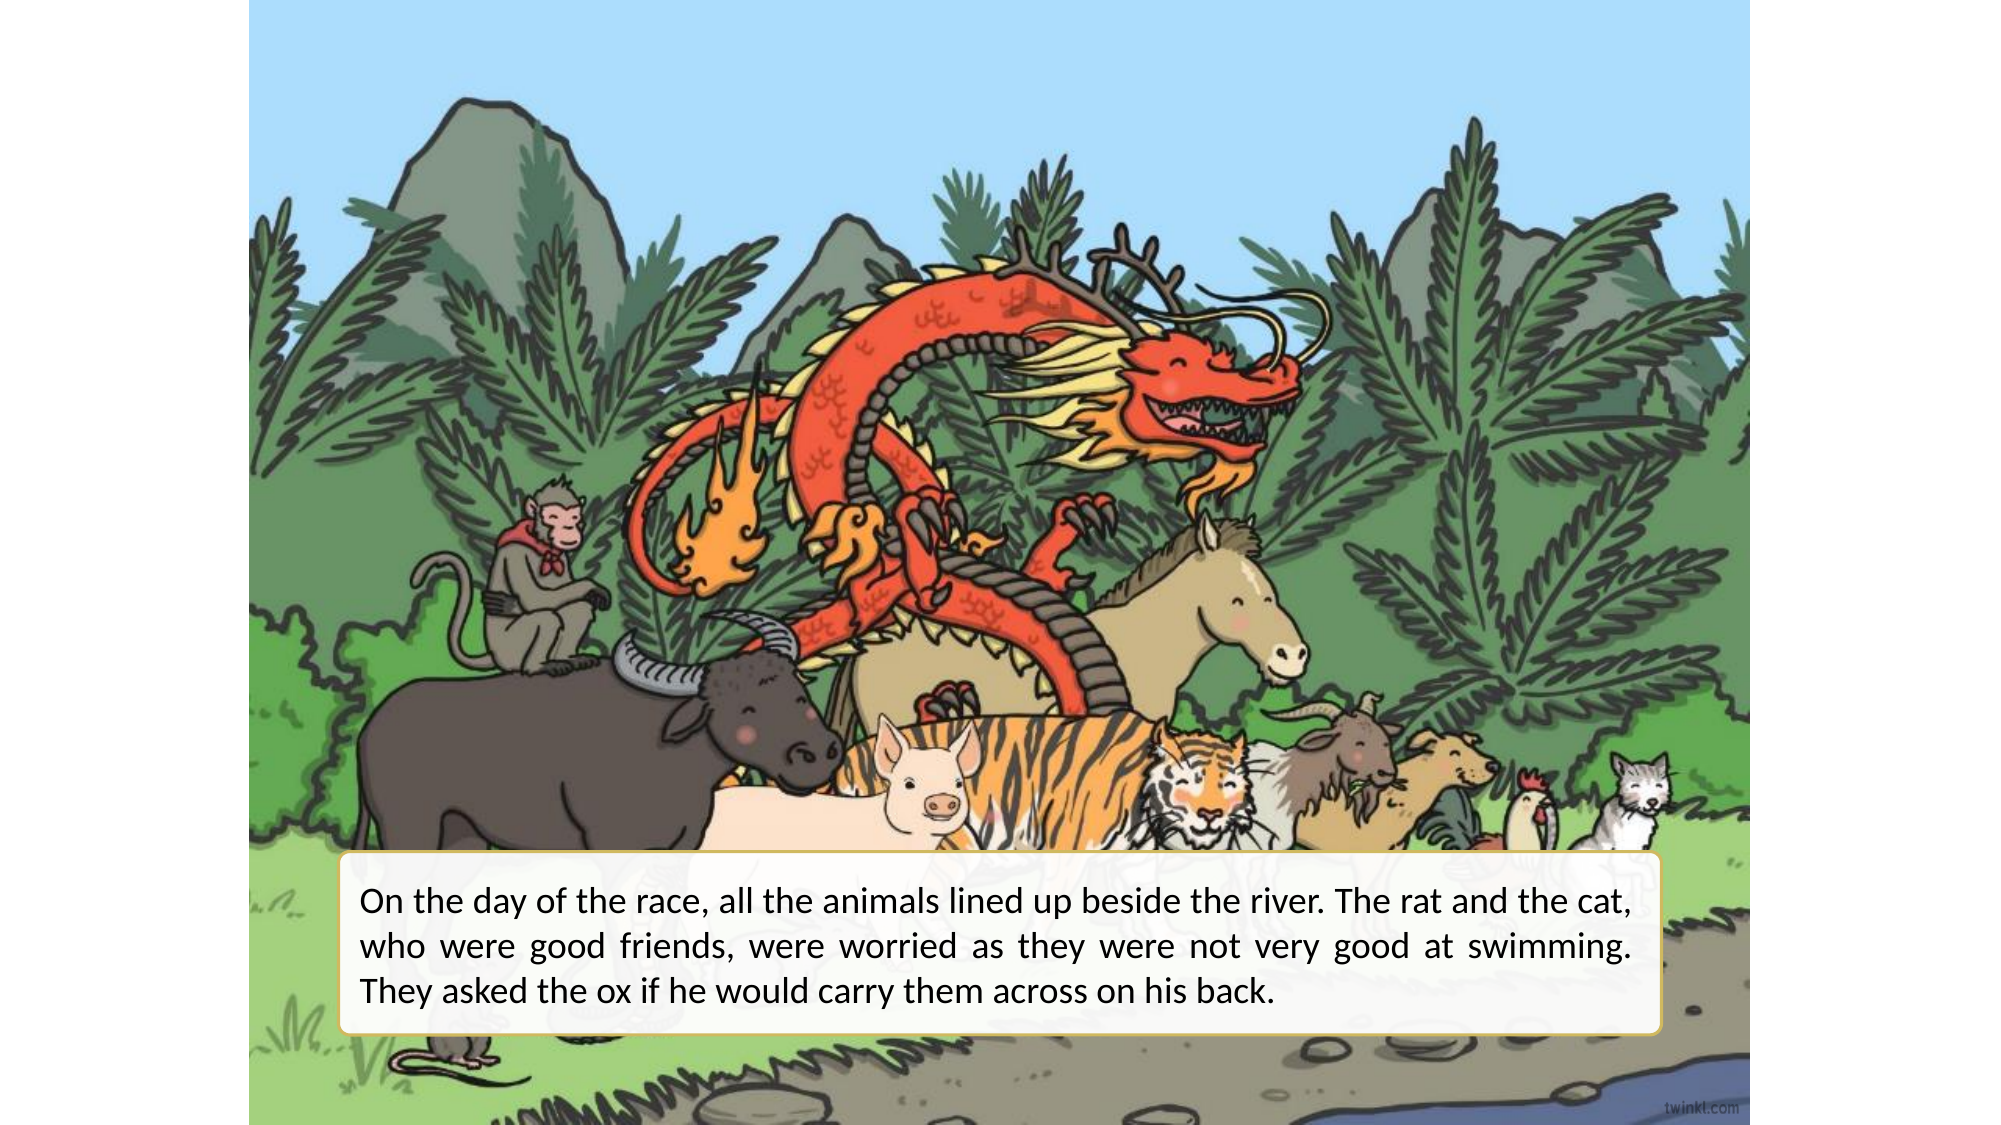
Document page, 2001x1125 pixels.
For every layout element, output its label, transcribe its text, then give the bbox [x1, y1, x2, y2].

picture [249, 0, 1750, 1125]
text_box On the day of the race, all the animals lined up beside the river. The rat and the cat, who were good friends, were worried as they were not very good at swimming. They asked the ox if he would carry them across on his back. [338, 851, 1662, 1035]
